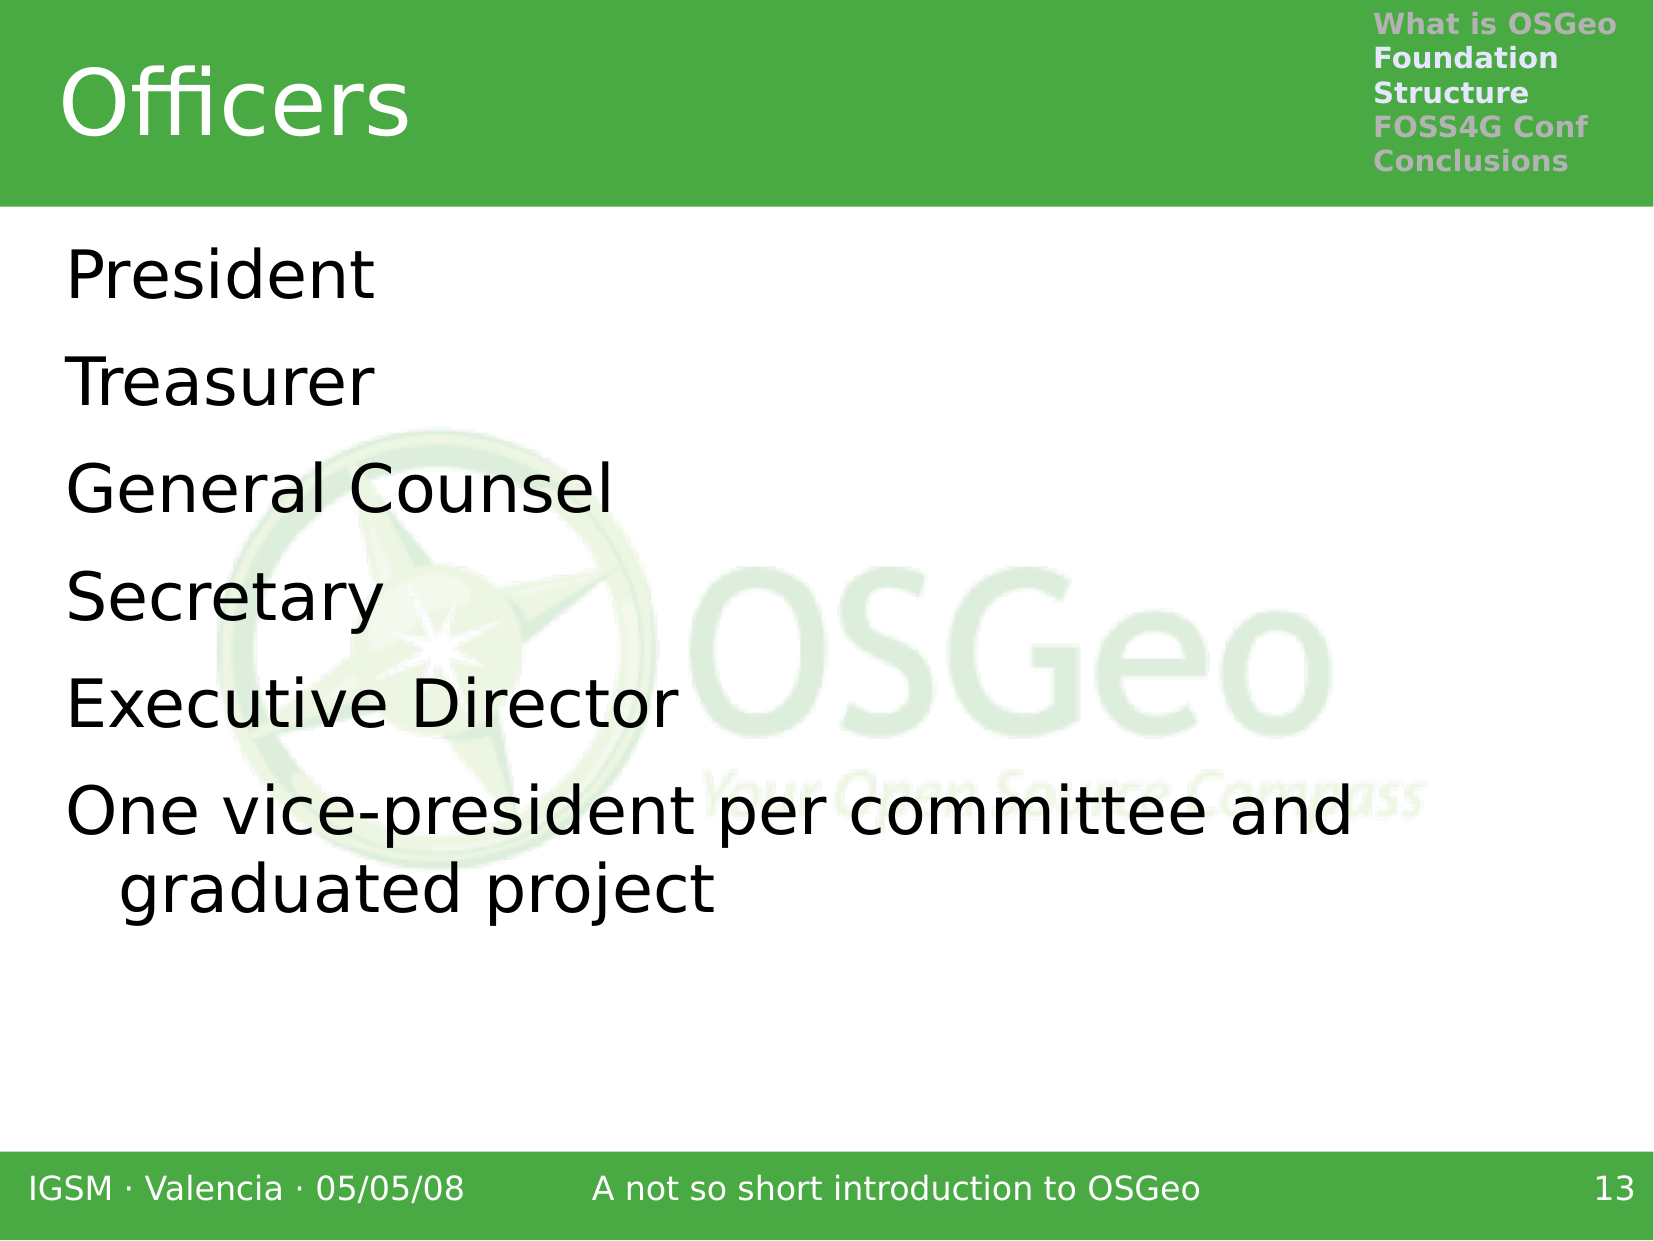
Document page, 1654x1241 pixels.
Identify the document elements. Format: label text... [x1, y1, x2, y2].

text_box What is OSGeo Foundation Structure FOSS4G Conf Conclusions [1358, 0, 1654, 207]
list President Treasurer General Counsel Secretary Executive Director One vice-president per committee and graduated project [47, 236, 1595, 1108]
title Officers [59, 29, 1358, 178]
